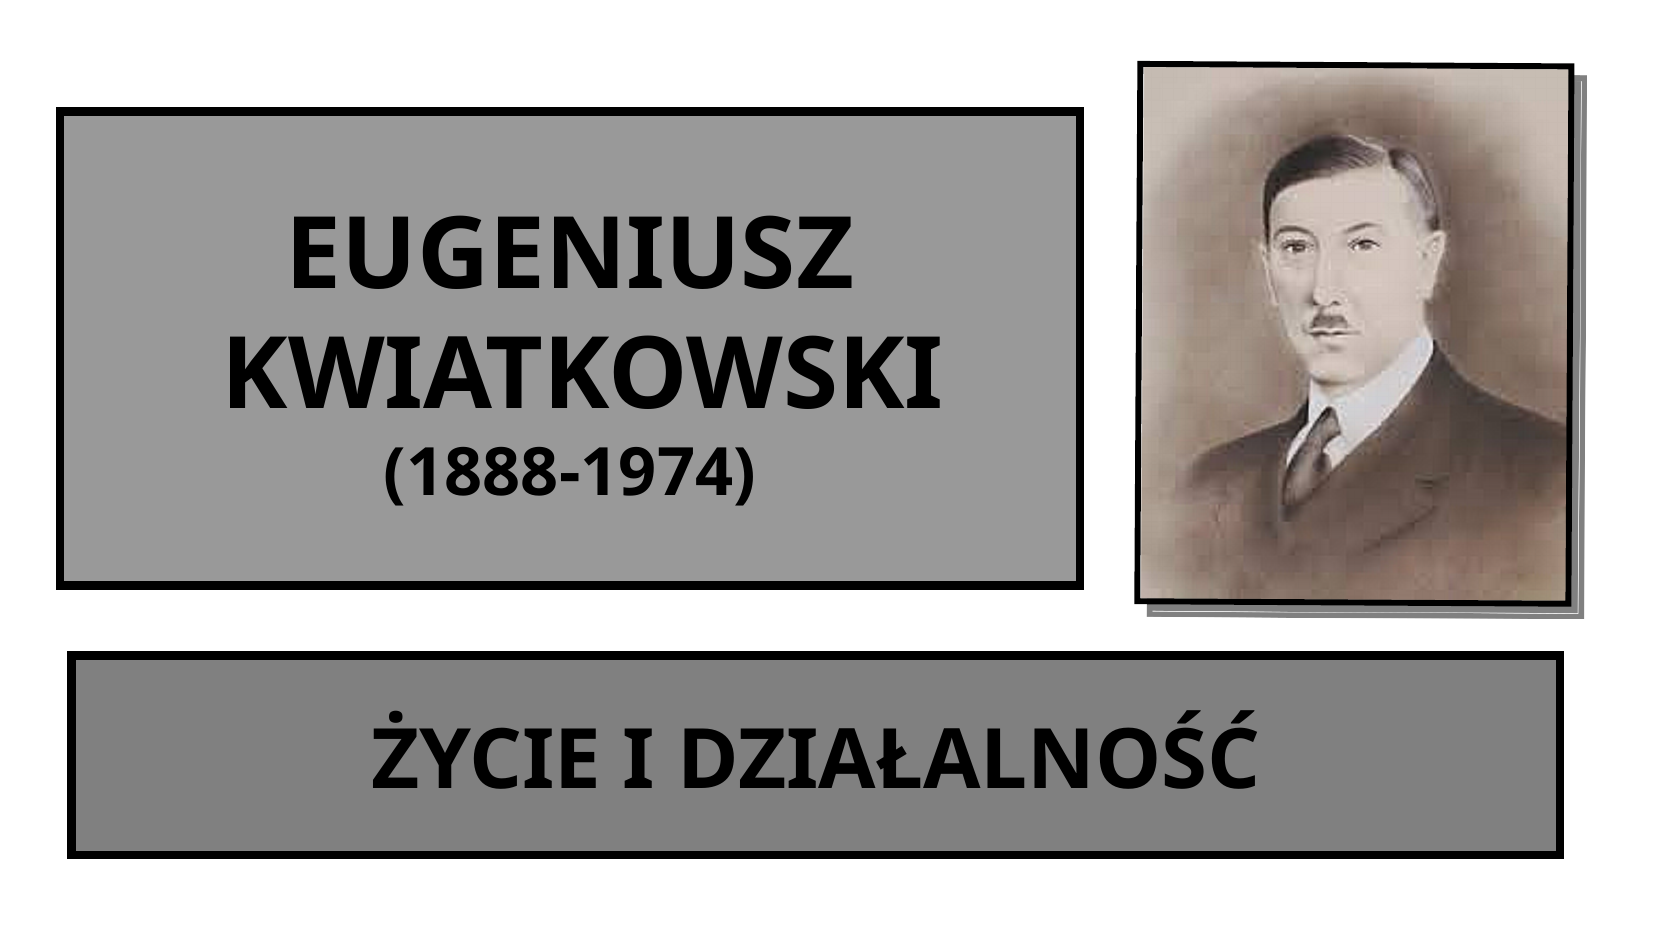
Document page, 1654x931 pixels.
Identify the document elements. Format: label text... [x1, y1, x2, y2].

subtitle Życie I działalność [71, 655, 1561, 856]
picture [1140, 66, 1569, 601]
title Eugeniusz Kwiatkowski (1888-1974) [60, 111, 1081, 586]
